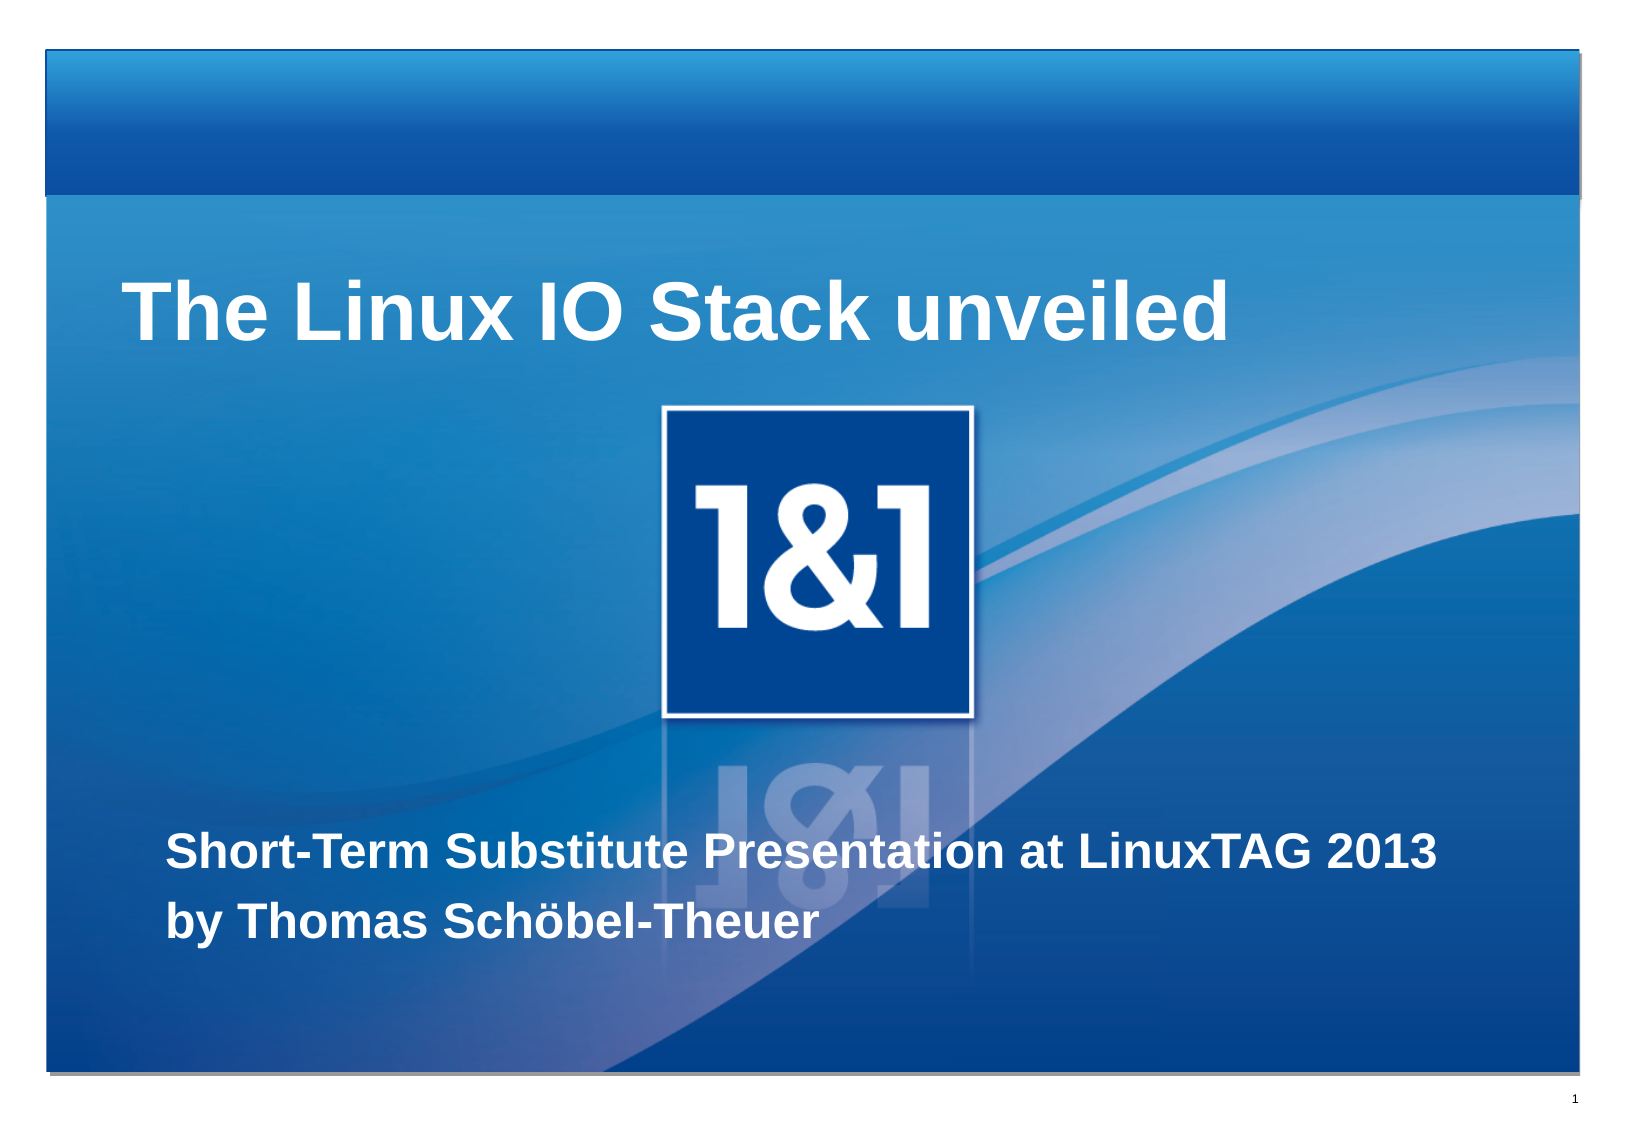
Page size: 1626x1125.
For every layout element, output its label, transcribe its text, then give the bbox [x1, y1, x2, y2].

picture [44, 48, 1580, 1072]
subtitle Short-Term Substitute Presentation at LinuxTAG 2013 by Thomas Schöbel-Theuer [165, 818, 1546, 976]
text_box <number> [1462, 1076, 1579, 1121]
title The Linux IO Stack unveiled [121, 186, 1504, 428]
